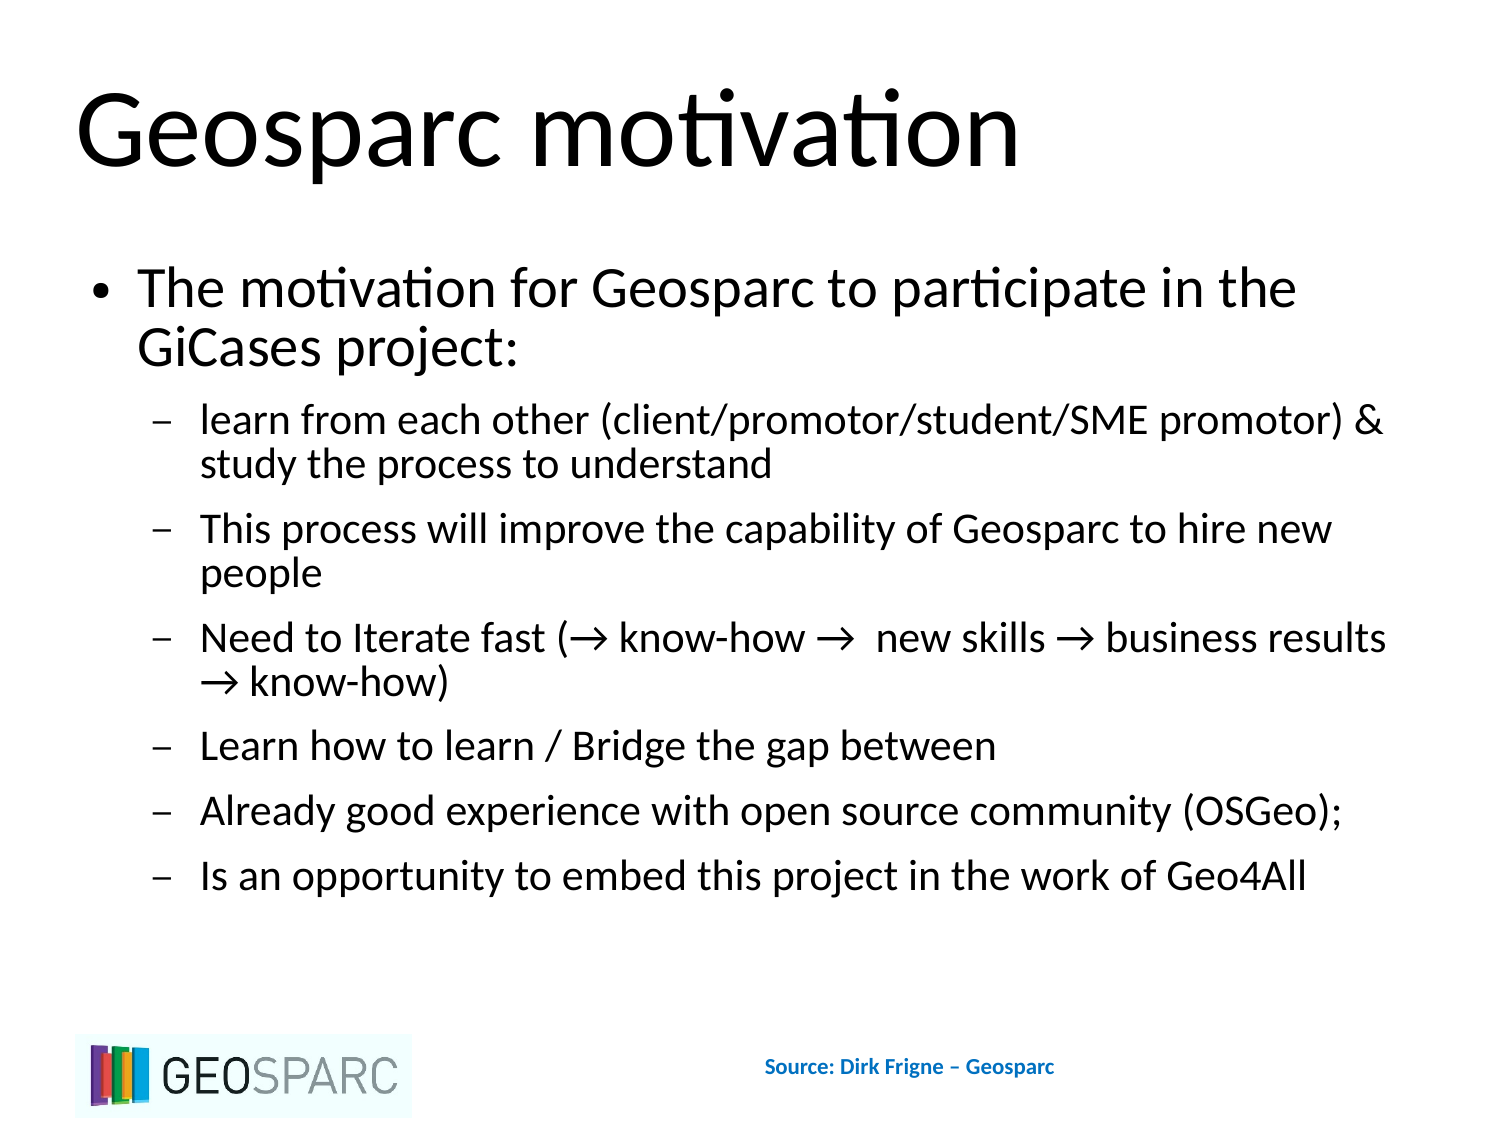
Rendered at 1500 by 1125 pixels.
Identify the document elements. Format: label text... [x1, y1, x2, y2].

text_box Source: Dirk Frigne – Geosparc [750, 1050, 1462, 1097]
list The motivation for Geosparc to participate in the GiCases project: learn from each other (client/promotor/student/SME promotor) & study the process to understand This process will improve the capability of Geosparc to hire new people Need to Iterate fast (→ know-how → new skills → business results → know-how) Learn how to learn / Bridge the gap between Already good experience with open source community (OSGeo); Is an opportunity to embed this project in the work of Geo4All [75, 263, 1425, 916]
picture [75, 1034, 412, 1118]
title Geosparc motivation [75, 26, 1425, 252]
